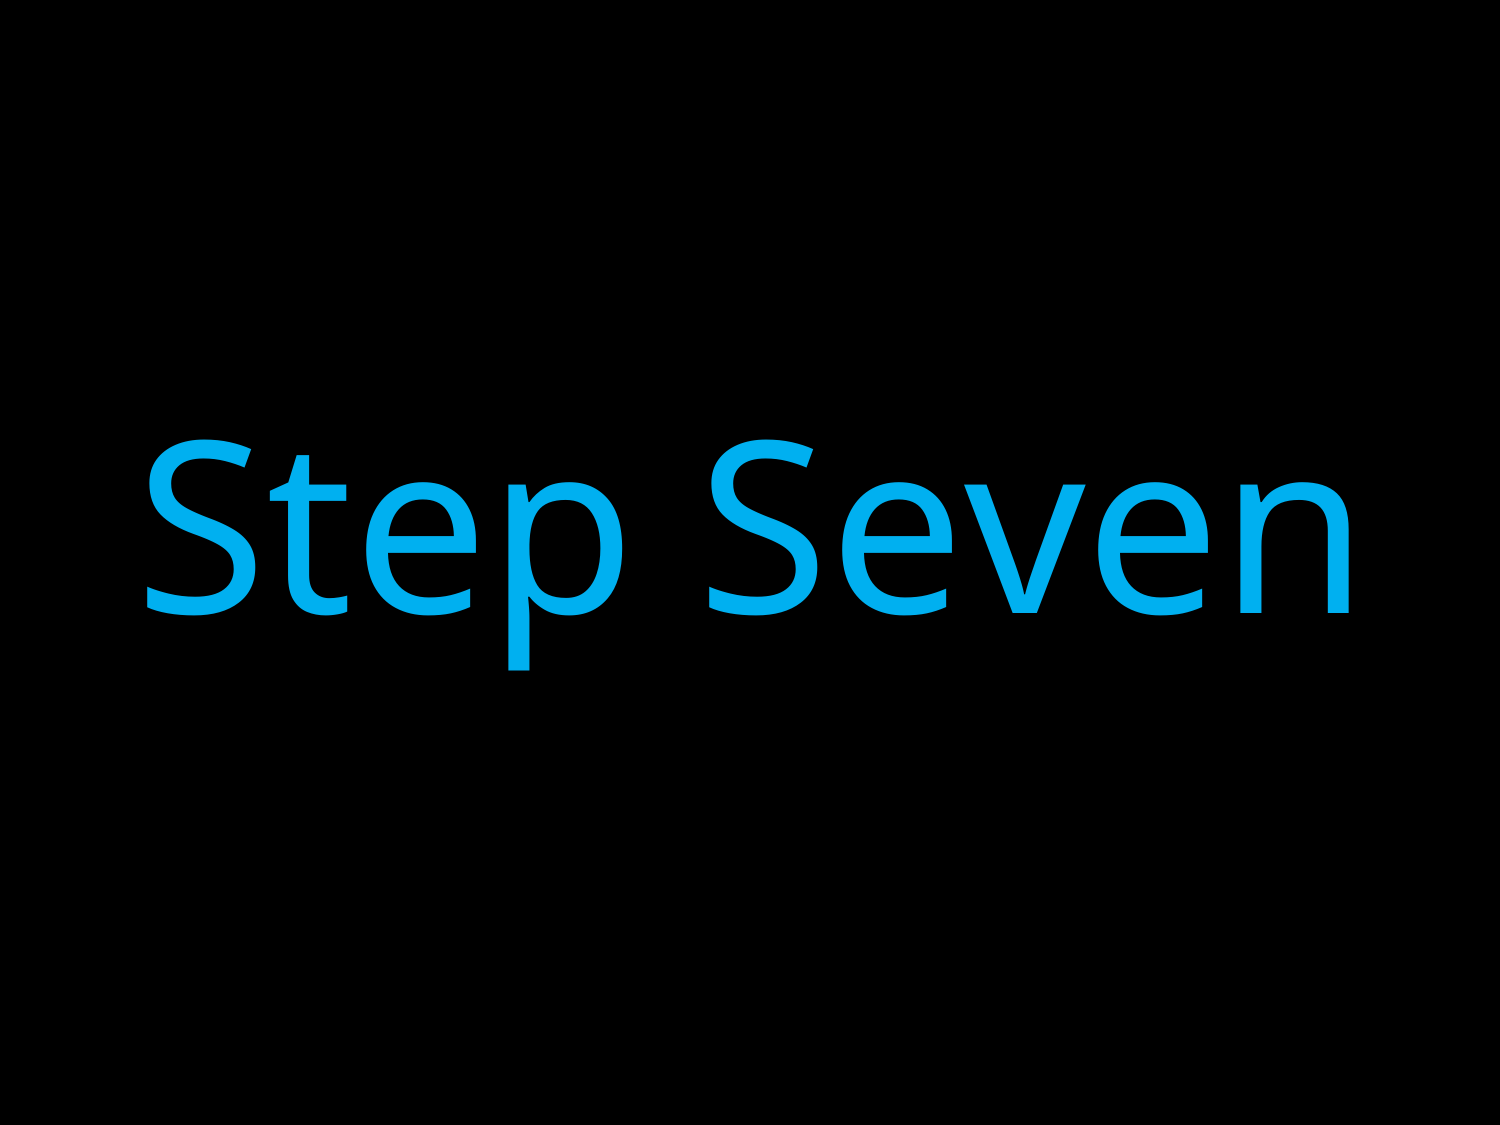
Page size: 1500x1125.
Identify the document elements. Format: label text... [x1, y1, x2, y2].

text_box Step Seven [120, 350, 1384, 692]
